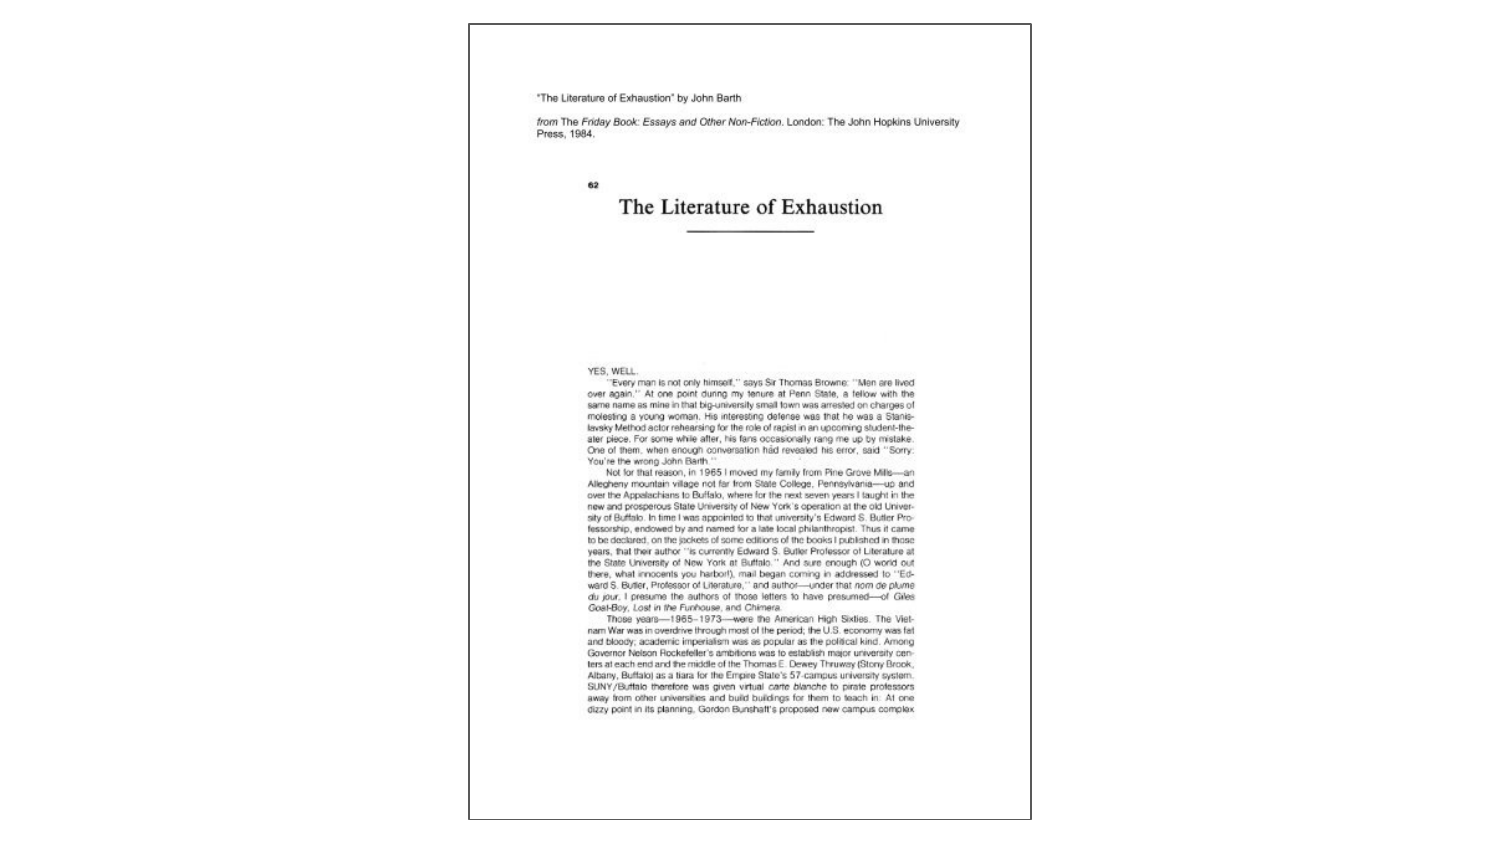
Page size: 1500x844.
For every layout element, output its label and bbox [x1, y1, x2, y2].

picture [469, 24, 1031, 819]
